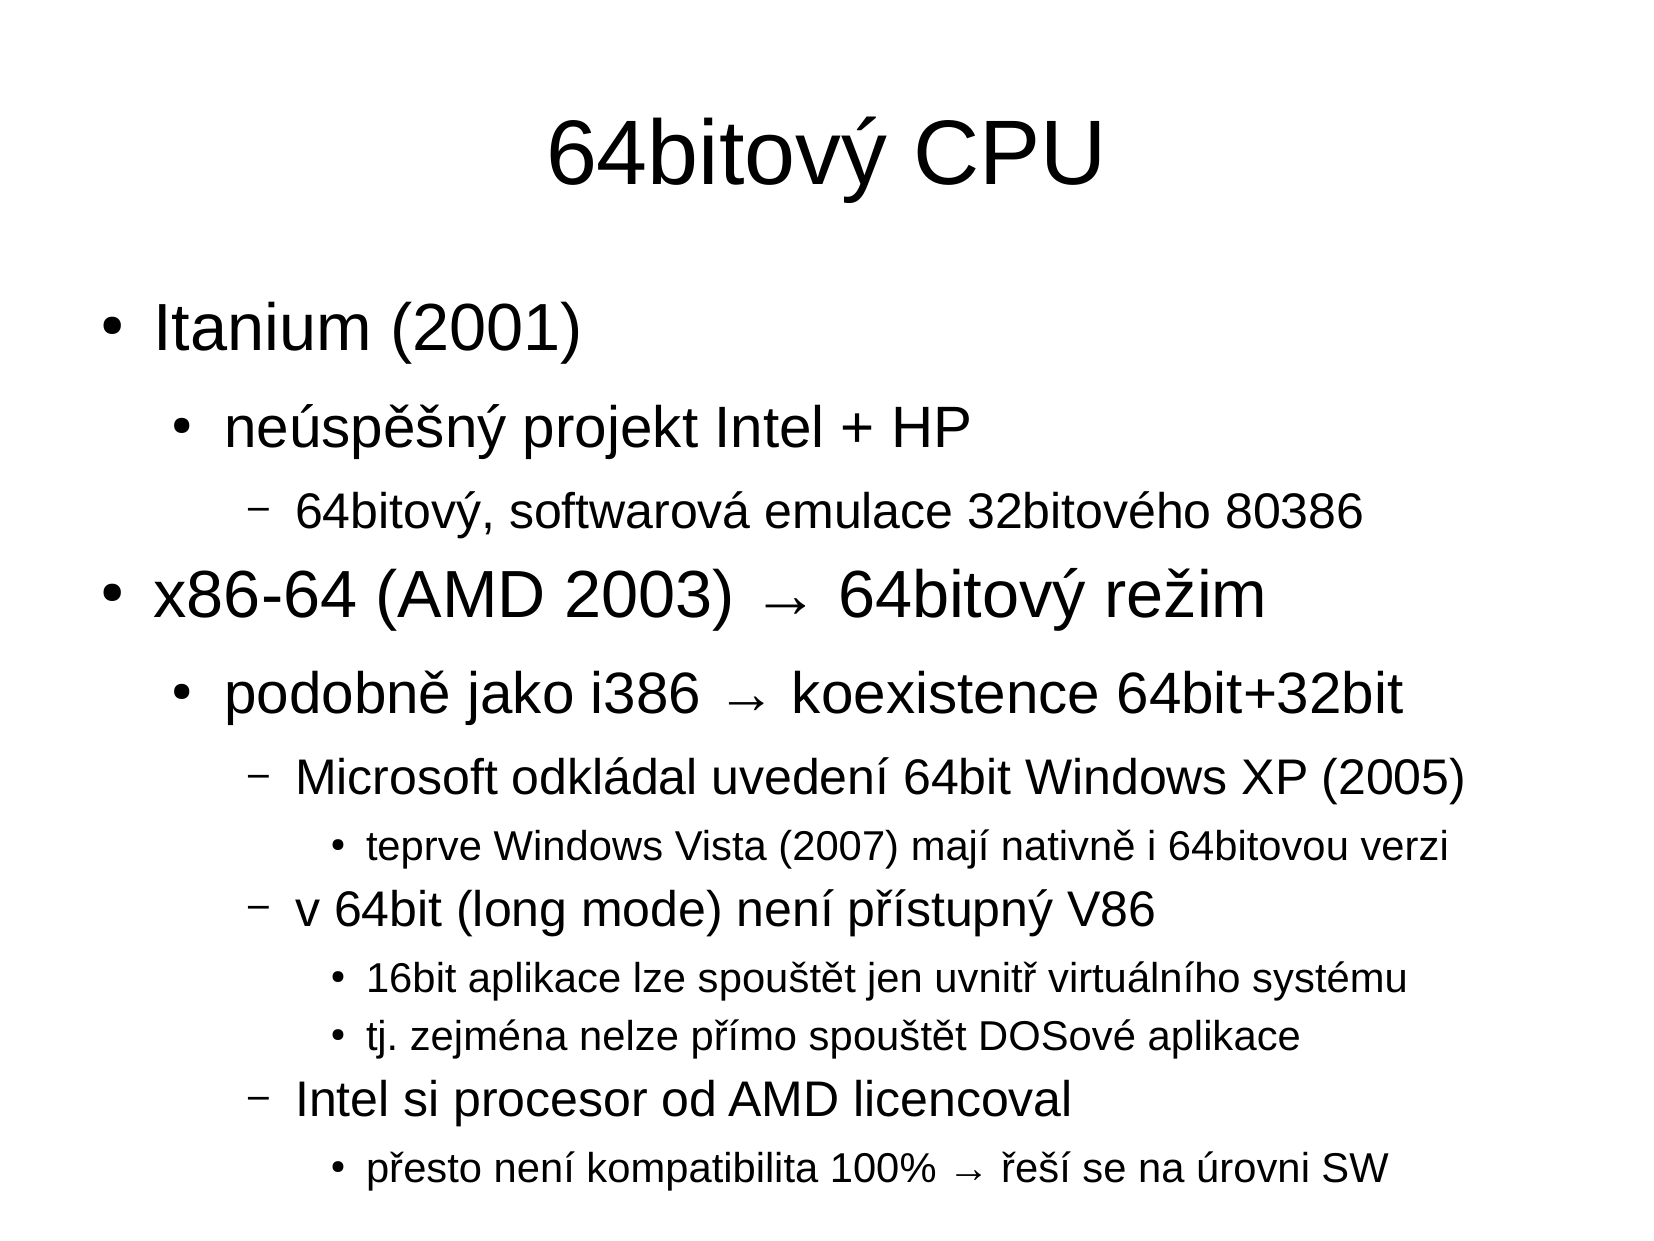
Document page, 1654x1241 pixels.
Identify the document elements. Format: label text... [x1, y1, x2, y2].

title 64bitový CPU [82, 49, 1571, 257]
list Itanium (2001) neúspěšný projekt Intel + HP 64bitový, softwarová emulace 32bitového 80386 x86-64 (AMD 2003) → 64bitový režim podobně jako i386 → koexistence 64bit+32bit Microsoft odkládal uvedení 64bit Windows XP (2005) teprve Windows Vista (2007) mají nativně i 64bitovou verzi v 64bit (long mode) není přístupný V86 16bit aplikace lze spouštět jen uvnitř virtuálního systému tj. zejména nelze přímo spouštět DOSové aplikace Intel si procesor od AMD licencoval přesto není kompatibilita 100% → řeší se na úrovni SW [82, 290, 1571, 1192]
